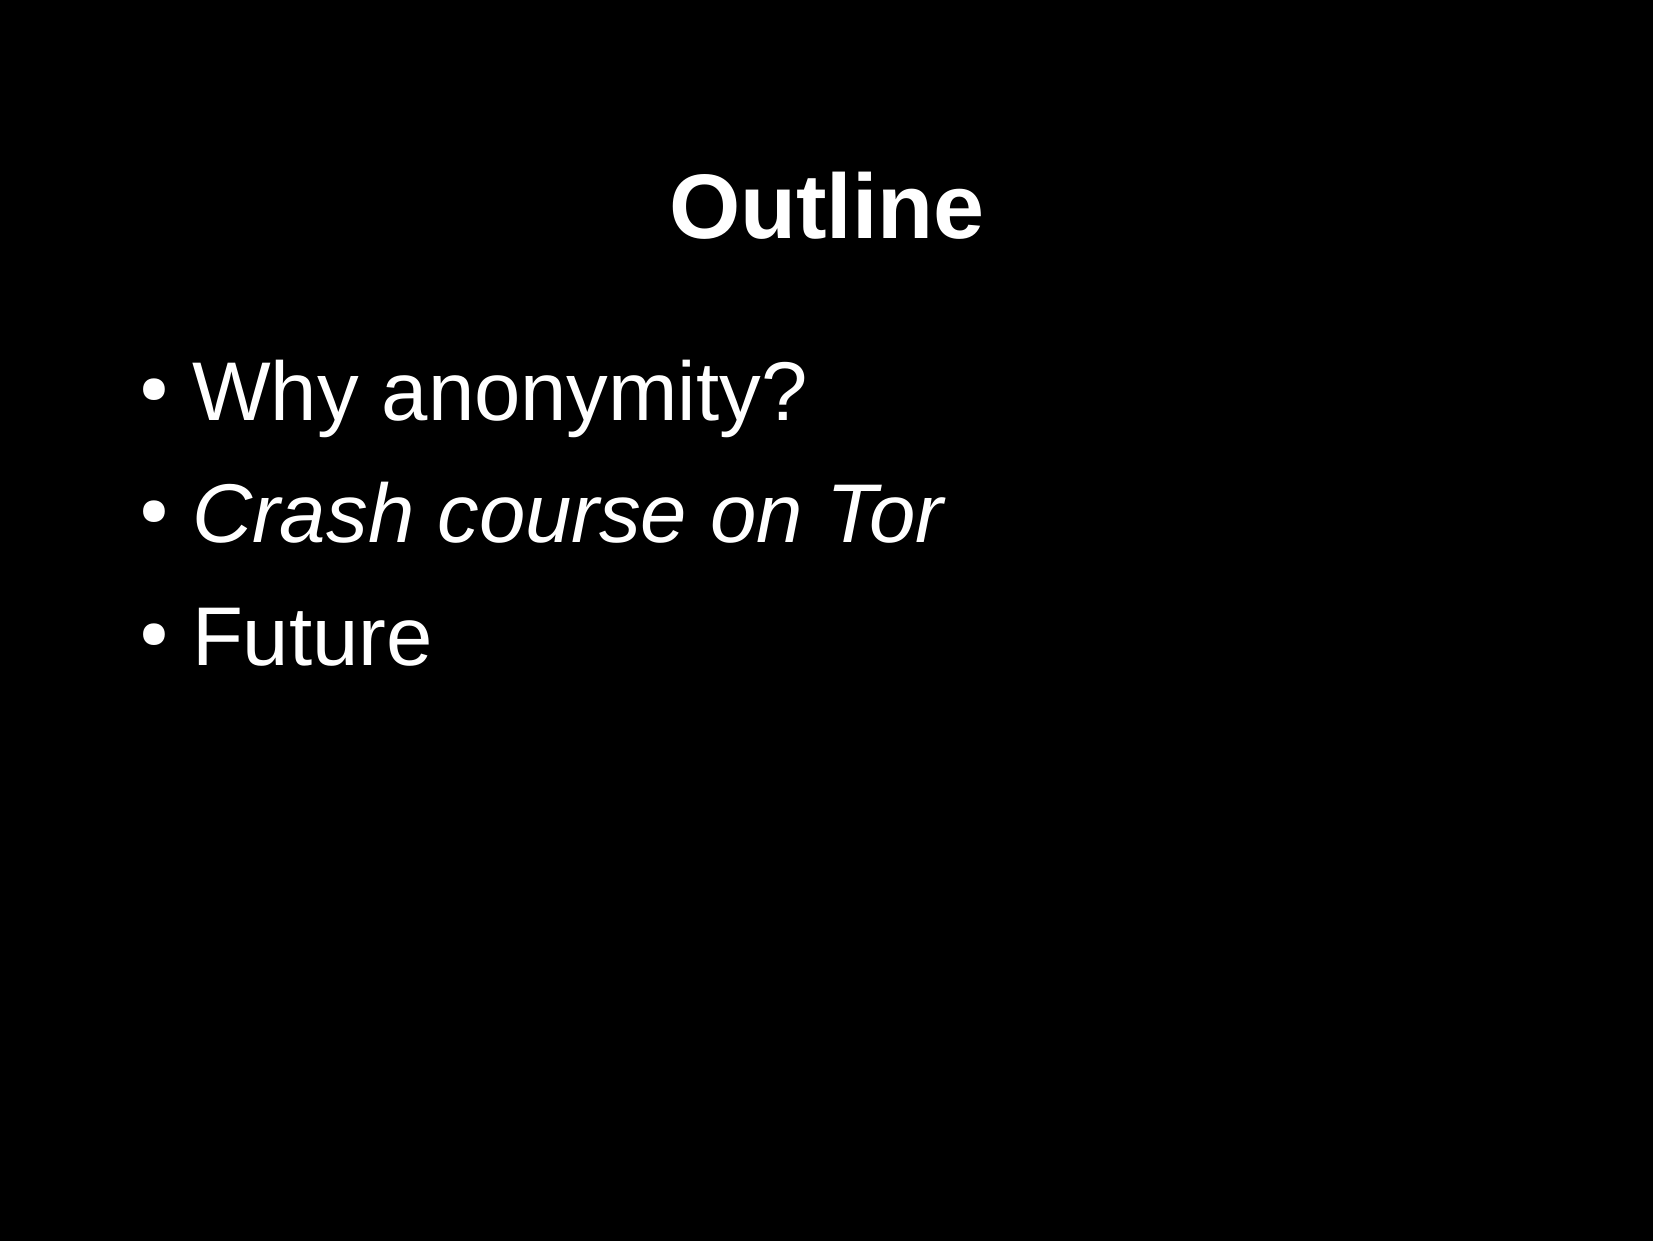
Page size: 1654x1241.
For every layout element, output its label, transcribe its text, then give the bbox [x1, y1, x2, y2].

title Outline [121, 102, 1534, 311]
list Why anonymity? Crash course on Tor Future [121, 344, 1534, 683]
